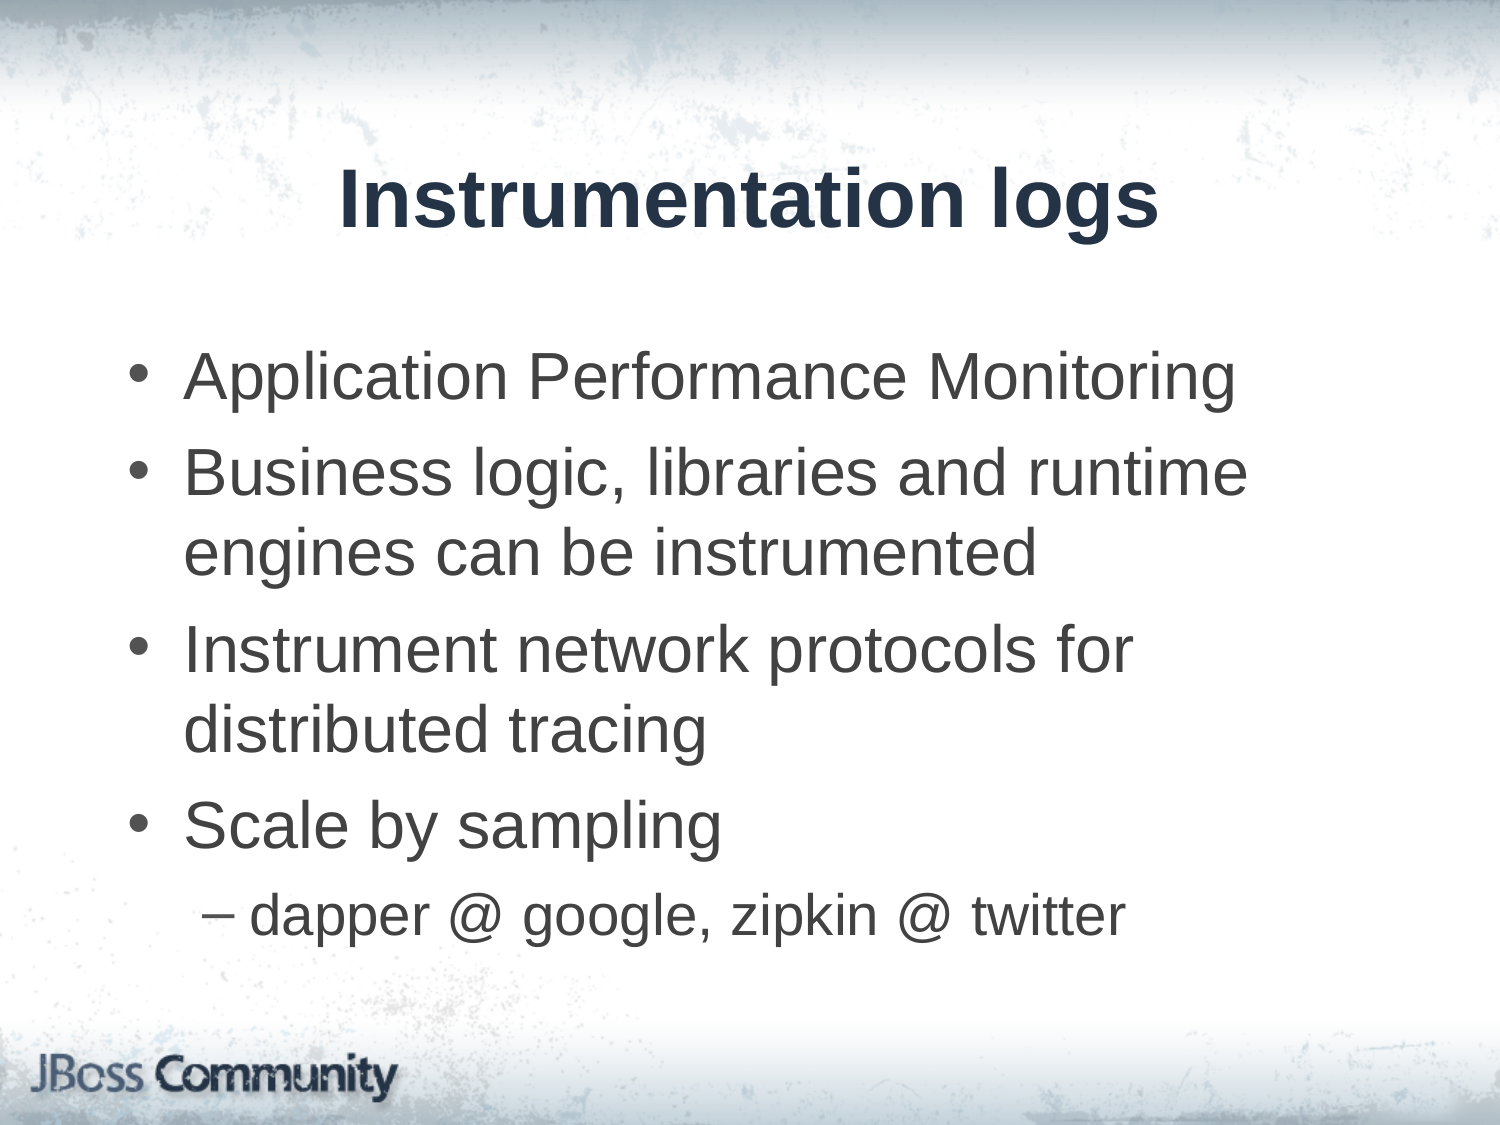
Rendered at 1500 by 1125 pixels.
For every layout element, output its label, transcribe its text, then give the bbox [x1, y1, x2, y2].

picture [0, 0, 1500, 1125]
list Application Performance Monitoring Business logic, libraries and runtime engines can be instrumented Instrument network protocols for distributed tracing Scale by sampling dapper @ google, zipkin @ twitter [112, 324, 1388, 993]
title Instrumentation logs [112, 76, 1388, 312]
